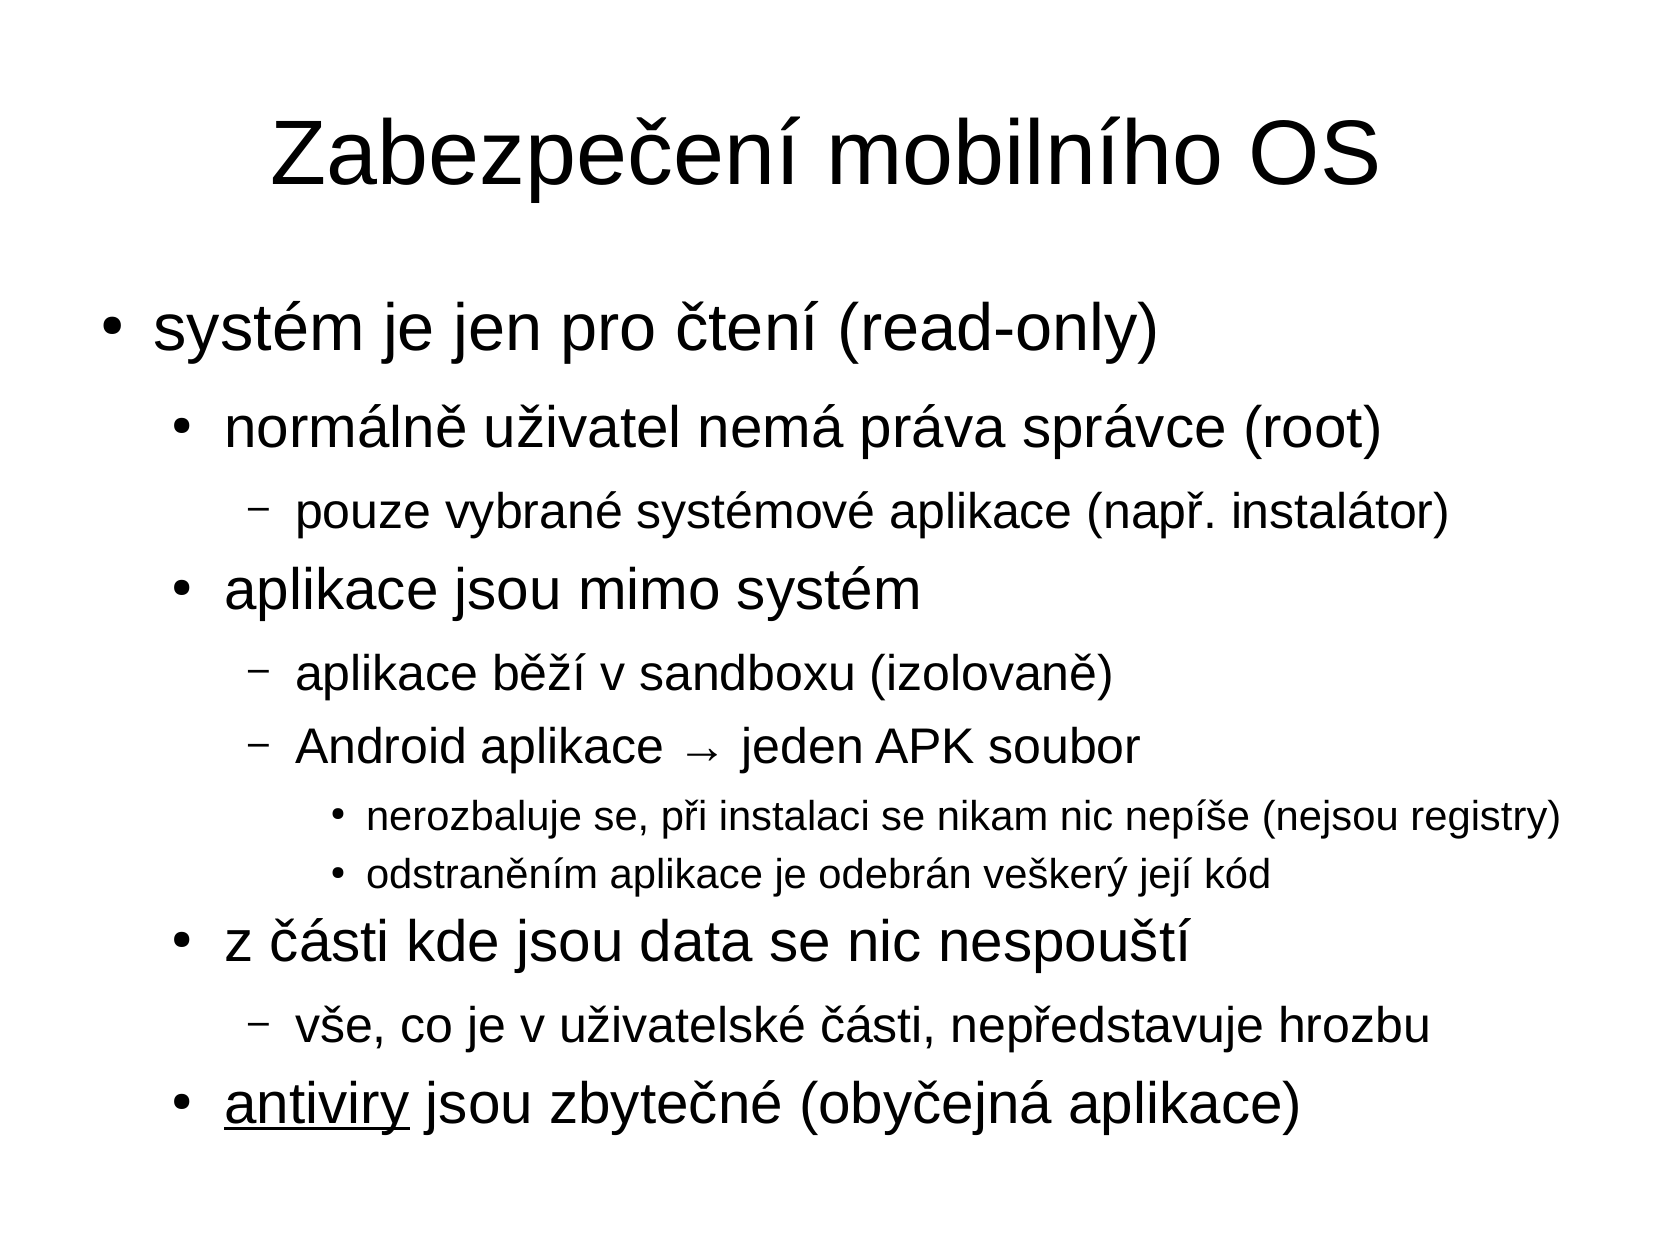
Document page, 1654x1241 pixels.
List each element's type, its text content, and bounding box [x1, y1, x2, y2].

title Zabezpečení mobilního OS [82, 49, 1571, 257]
list systém je jen pro čtení (read-only) normálně uživatel nemá práva správce (root) pouze vybrané systémové aplikace (např. instalátor) aplikace jsou mimo systém aplikace běží v sandboxu (izolovaně) Android aplikace → jeden APK soubor nerozbaluje se, při instalaci se nikam nic nepíše (nejsou registry) odstraněním aplikace je odebrán veškerý její kód z části kde jsou data se nic nespouští vše, co je v uživatelské části, nepředstavuje hrozbu antiviry jsou zbytečné (obyčejná aplikace) [82, 290, 1571, 1136]
